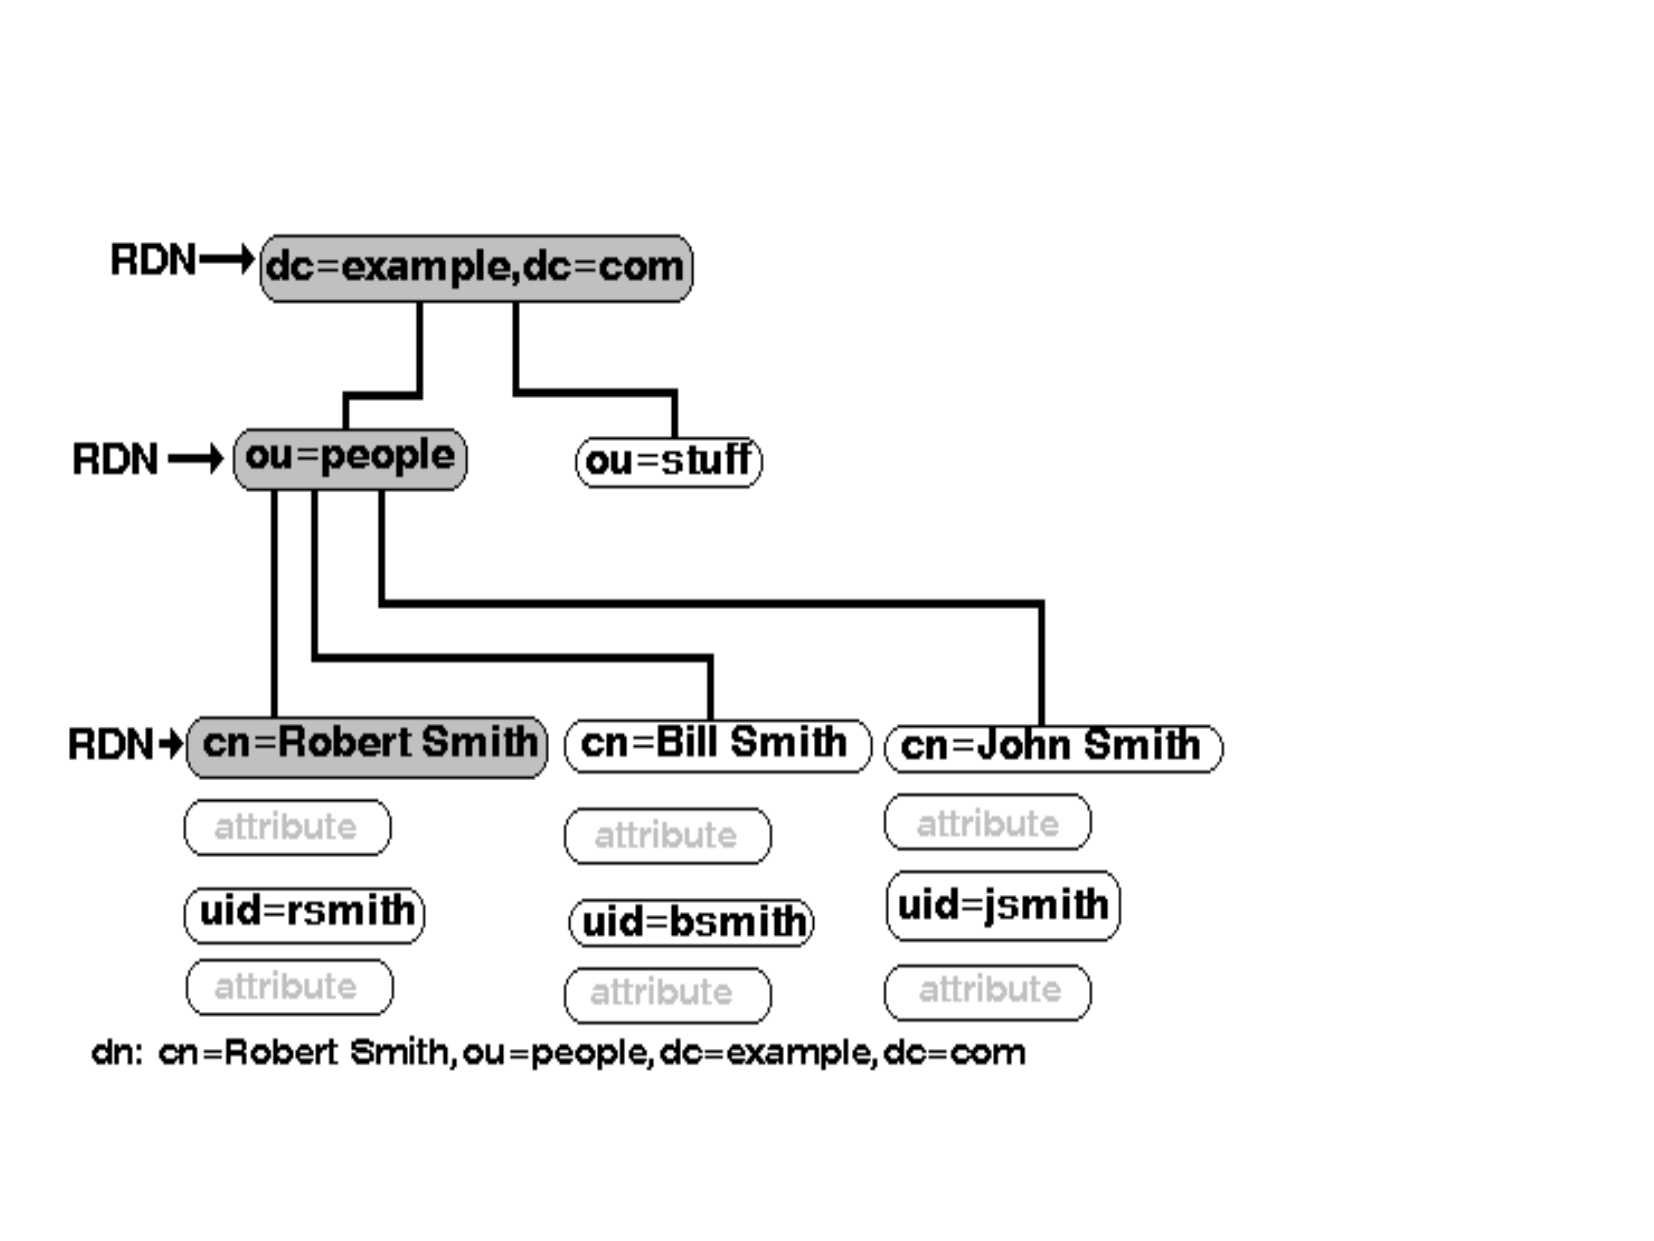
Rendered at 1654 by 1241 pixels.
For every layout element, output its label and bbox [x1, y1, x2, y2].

picture [68, 187, 1238, 1088]
